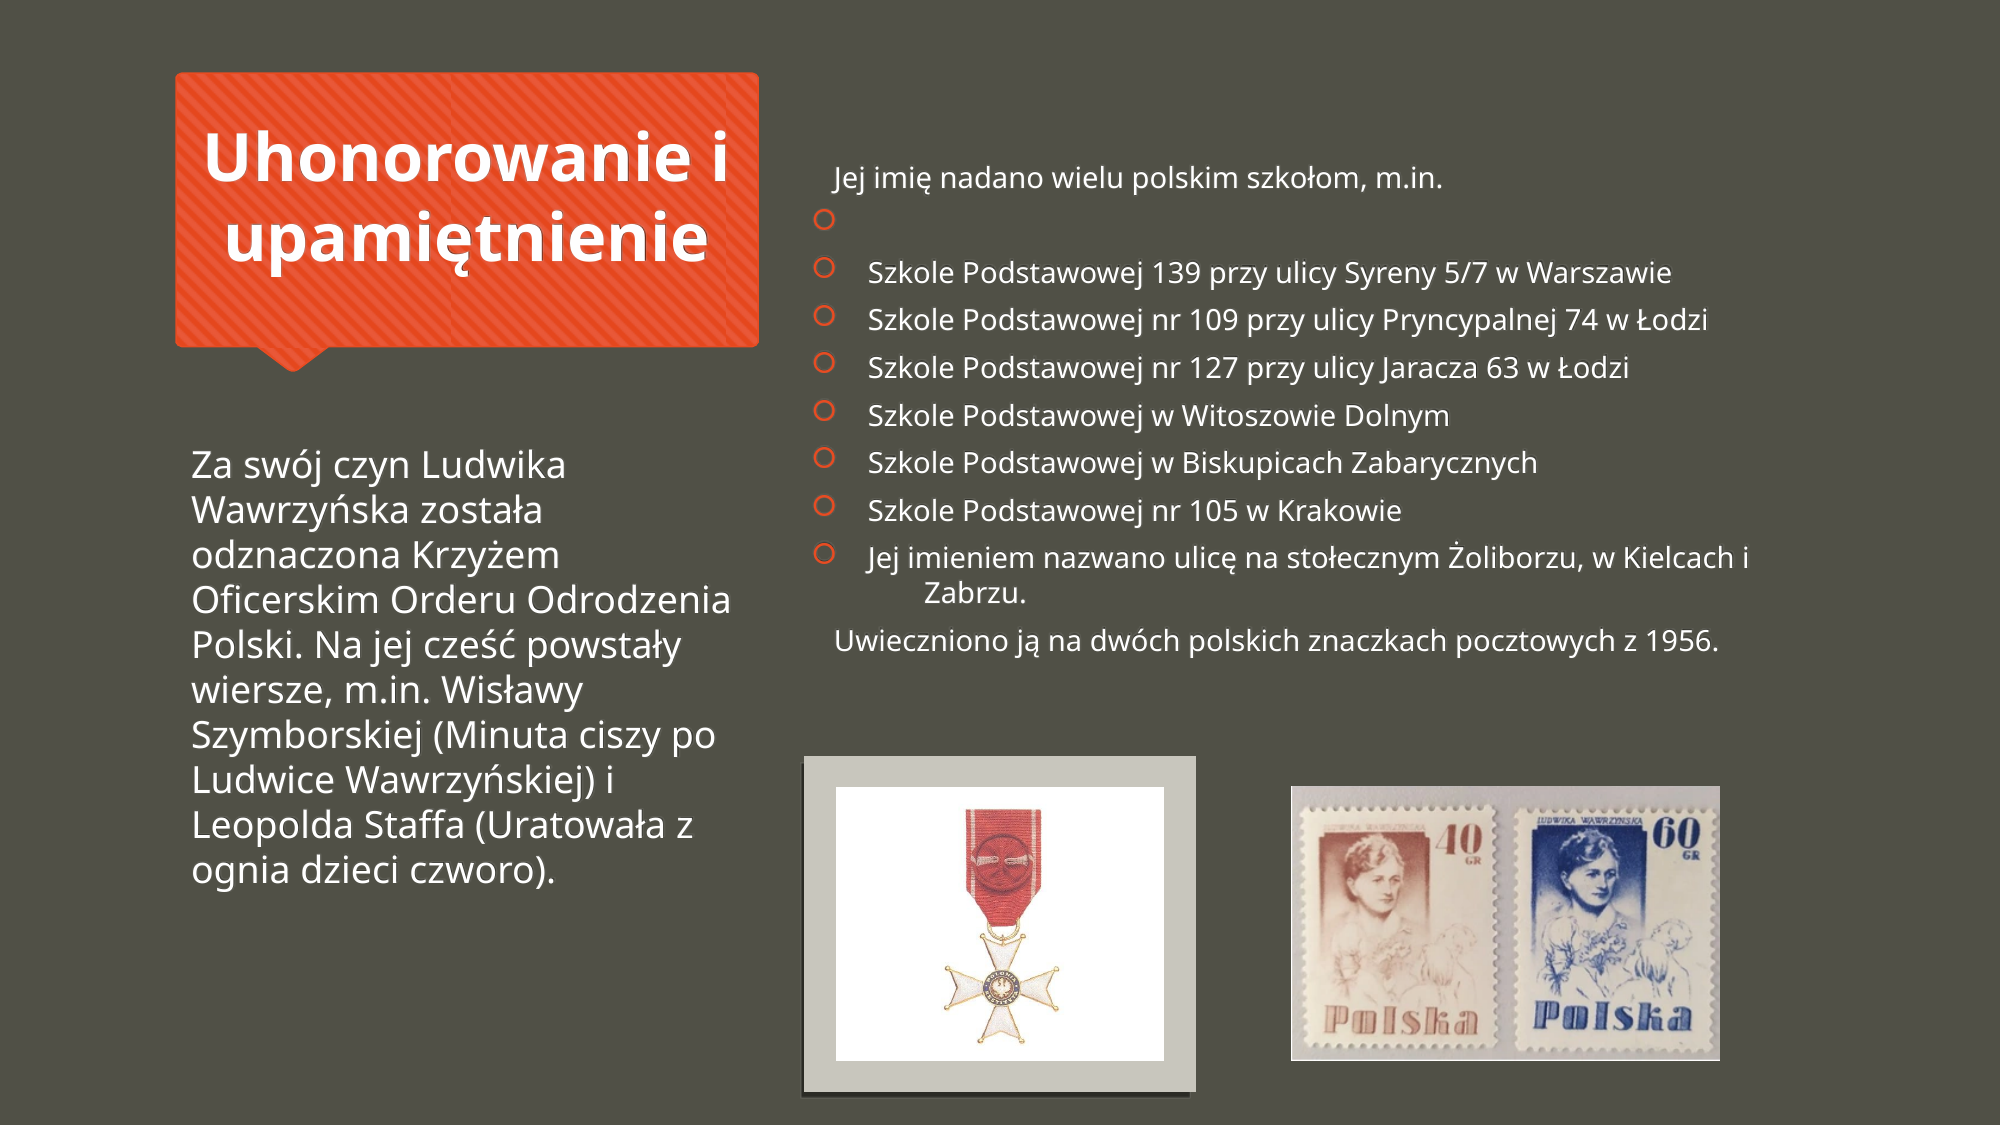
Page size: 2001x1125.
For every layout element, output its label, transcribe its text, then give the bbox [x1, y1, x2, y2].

list Za swój czyn Ludwika Wawrzyńska została odznaczona Krzyżem Oficerskim Orderu Odrodzenia Polski. Na jej cześć powstały wiersze, m.in. Wisławy Szymborskiej (Minuta ciszy po Ludwice Wawrzyńskiej) i Leopolda Staffa (Uratowała z ognia dzieci czworo). [176, 370, 758, 962]
picture [1291, 786, 1720, 1062]
title Uhonorowanie i upamiętnienie [176, 73, 758, 283]
picture [835, 786, 1165, 1062]
list Jej imię nadano wielu polskim szkołom, m.in. Szkole Podstawowej 139 przy ulicy Syreny 5/7 w Warszawie Szkole Podstawowej nr 109 przy ulicy Pryncypalnej 74 w Łodzi Szkole Podstawowej nr 127 przy ulicy Jaracza 63 w Łodzi Szkole Podstawowej w Witoszowie Dolnym Szkole Podstawowej w Biskupicach Zabarycznych Szkole Podstawowej nr 105 w Krakowie Jej imieniem nazwano ulicę na stołecznym Żoliborzu, w Kielcach i Zabrzu. Uwieczniono ją na dwóch polskich znaczkach pocztowych z 1956. [796, 73, 1823, 744]
